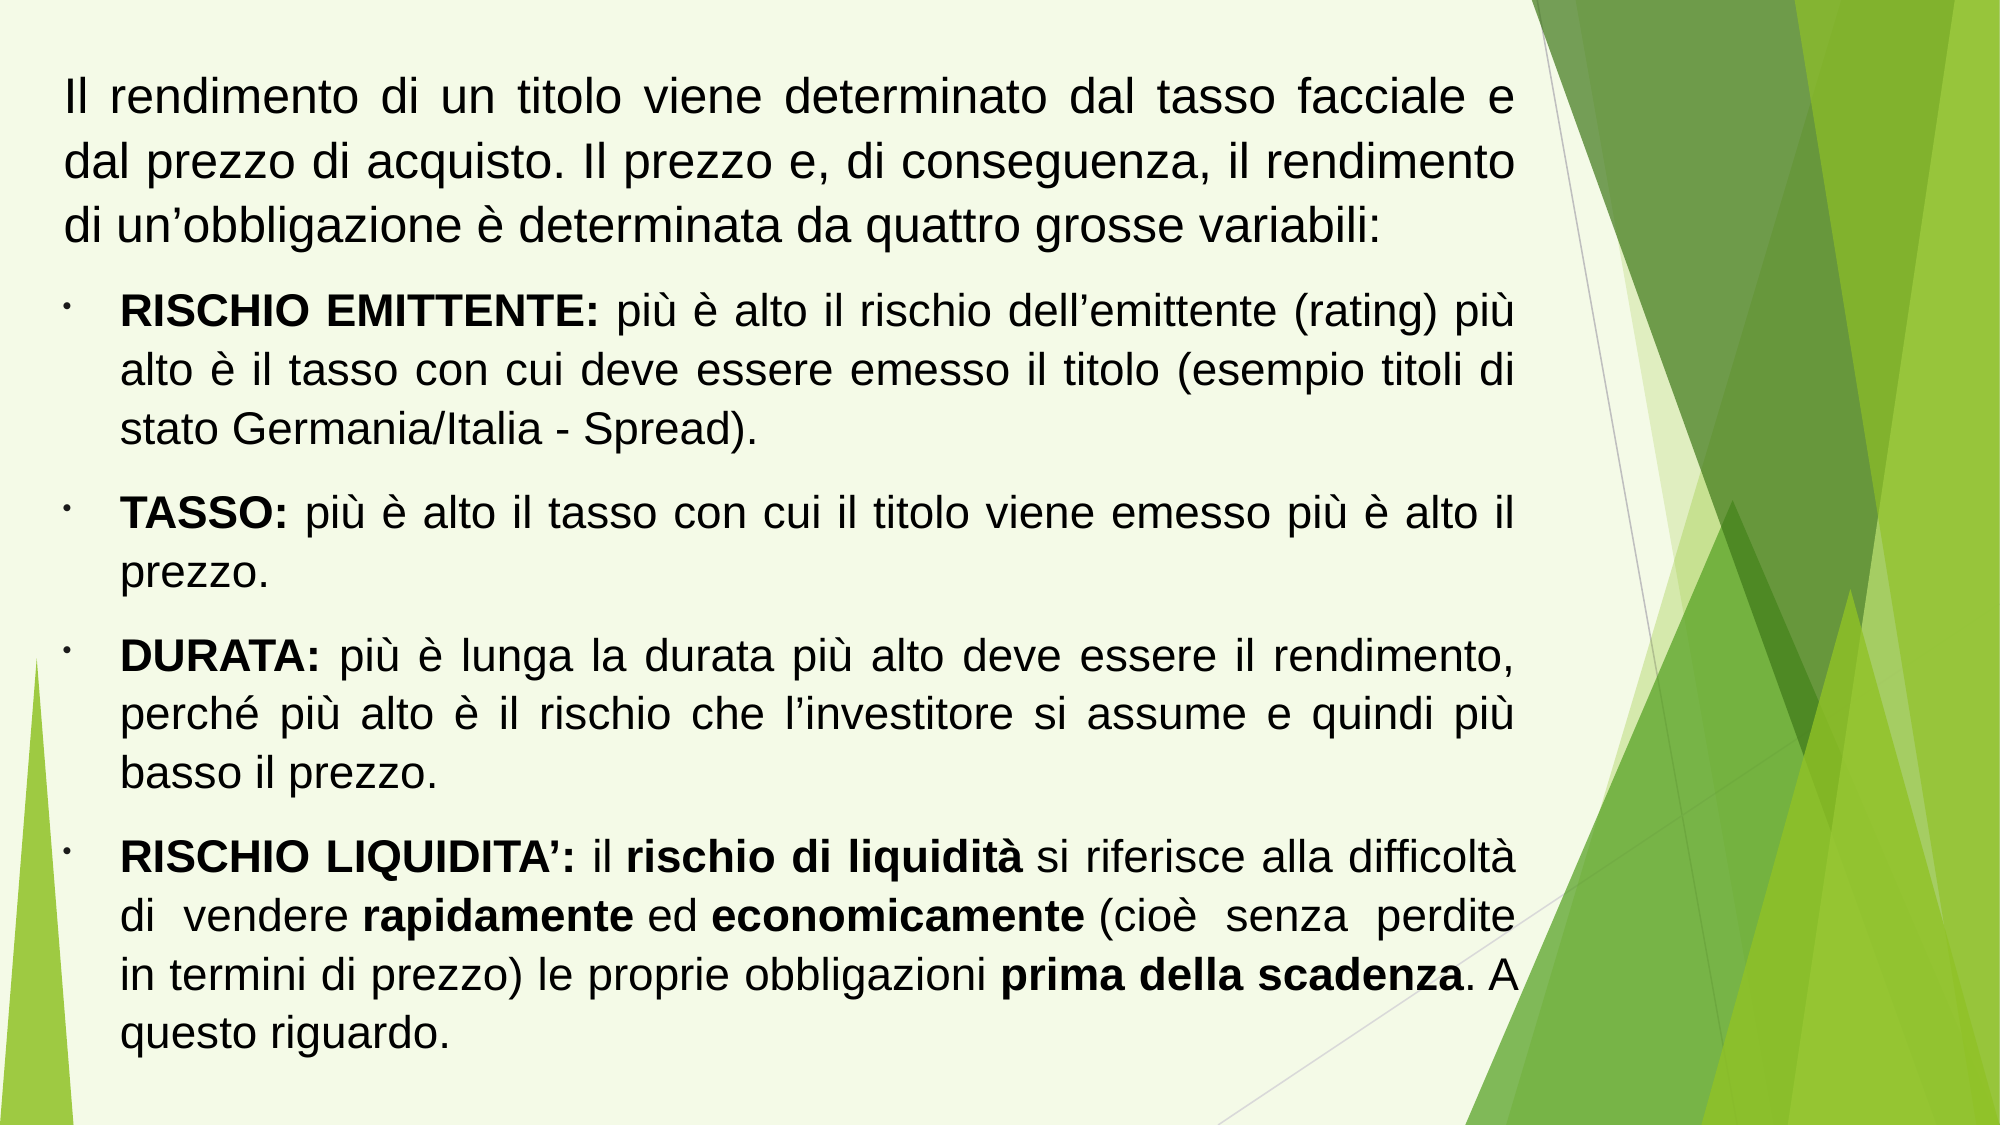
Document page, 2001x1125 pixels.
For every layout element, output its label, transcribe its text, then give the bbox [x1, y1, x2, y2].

text_box Il rendimento di un titolo viene determinato dal tasso facciale e dal prezzo di acquisto. Il prezzo e, di conseguenza, il rendimento di un’obbligazione è determinata da quattro grosse variabili: RISCHIO EMITTENTE: più è alto il rischio dell’emittente (rating) più alto è il tasso con cui deve essere emesso il titolo (esempio titoli di stato Germania/Italia - Spread). TASSO: più è alto il tasso con cui il titolo viene emesso più è alto il prezzo. DURATA: più è lunga la durata più alto deve essere il rendimento, perché più alto è il rischio che l’investitore si assume e quindi più basso il prezzo. RISCHIO LIQUIDITA’: il rischio di liquidità si riferisce alla difficoltà di vendere rapidamente ed economicamente (cioè senza perdite in termini di prezzo) le proprie obbligazioni prima della scadenza. A questo riguardo. [48, 52, 1532, 1066]
